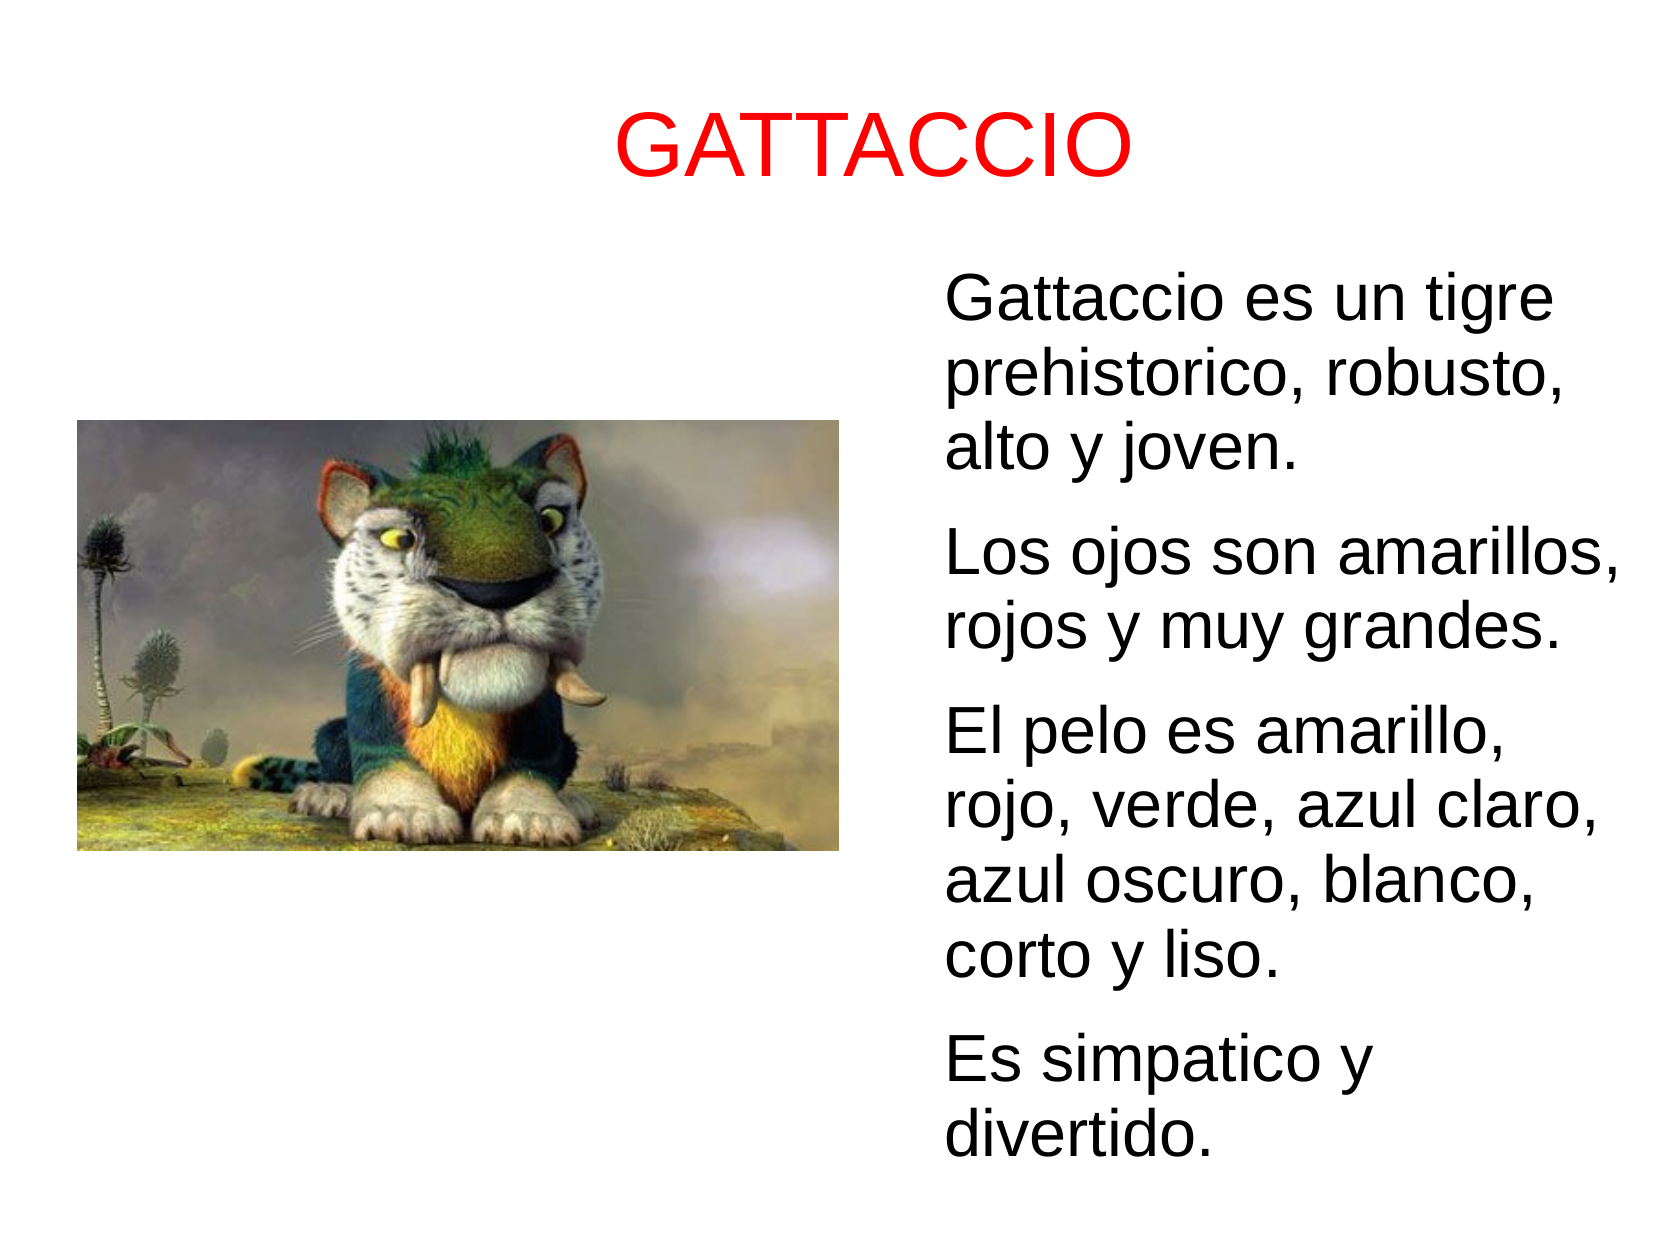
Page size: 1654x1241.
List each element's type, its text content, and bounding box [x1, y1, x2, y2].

picture [77, 420, 839, 851]
list Gattaccio es un tigre prehistorico, robusto, alto y joven. Los ojos son amarillos, rojos y muy grandes. El pelo es amarillo, rojo, verde, azul claro, azul oscuro, blanco, corto y liso. Es simpatico y divertido. [874, 259, 1642, 1241]
title GATTACCIO [129, 40, 1619, 249]
